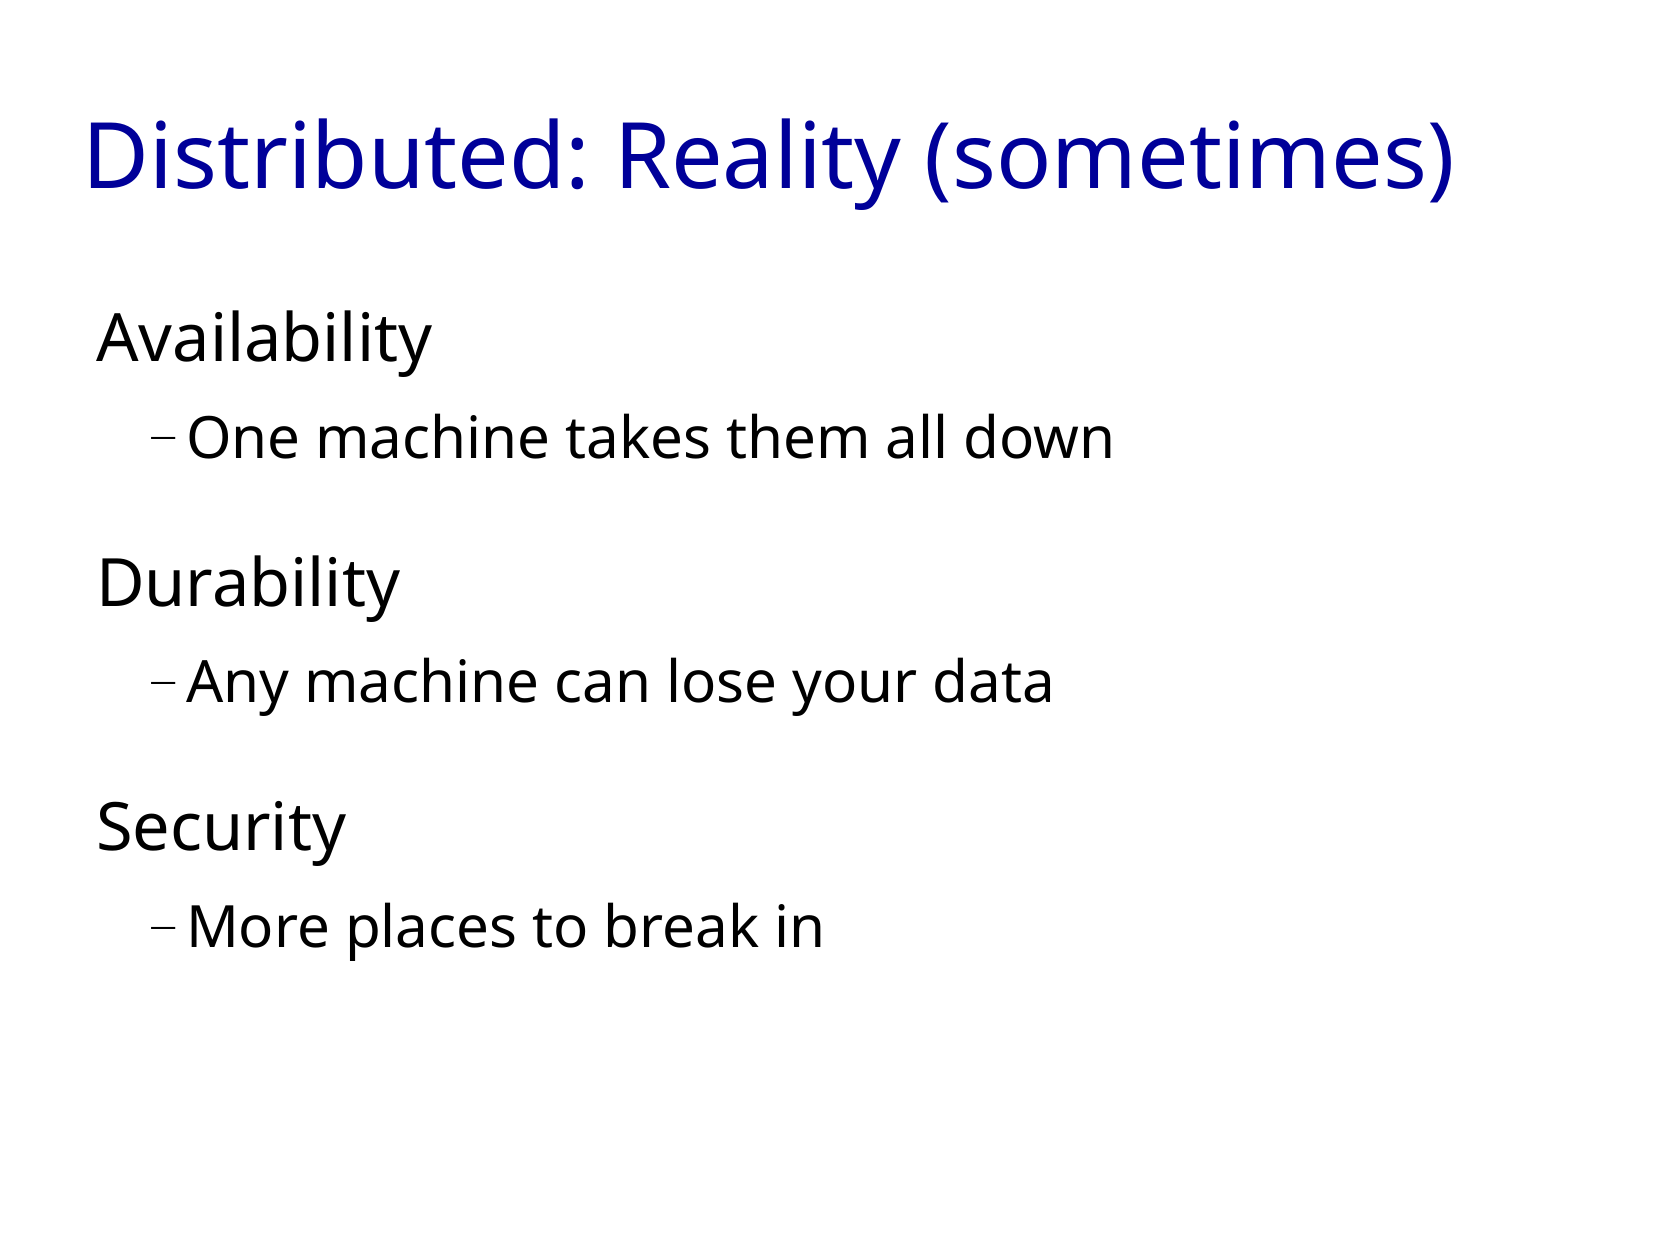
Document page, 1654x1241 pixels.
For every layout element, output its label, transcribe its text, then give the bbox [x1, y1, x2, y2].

list Availability One machine takes them all down Durability Any machine can lose your data Security More places to break in [60, 290, 1571, 1096]
title Distributed: Reality (sometimes) [82, 49, 1571, 257]
